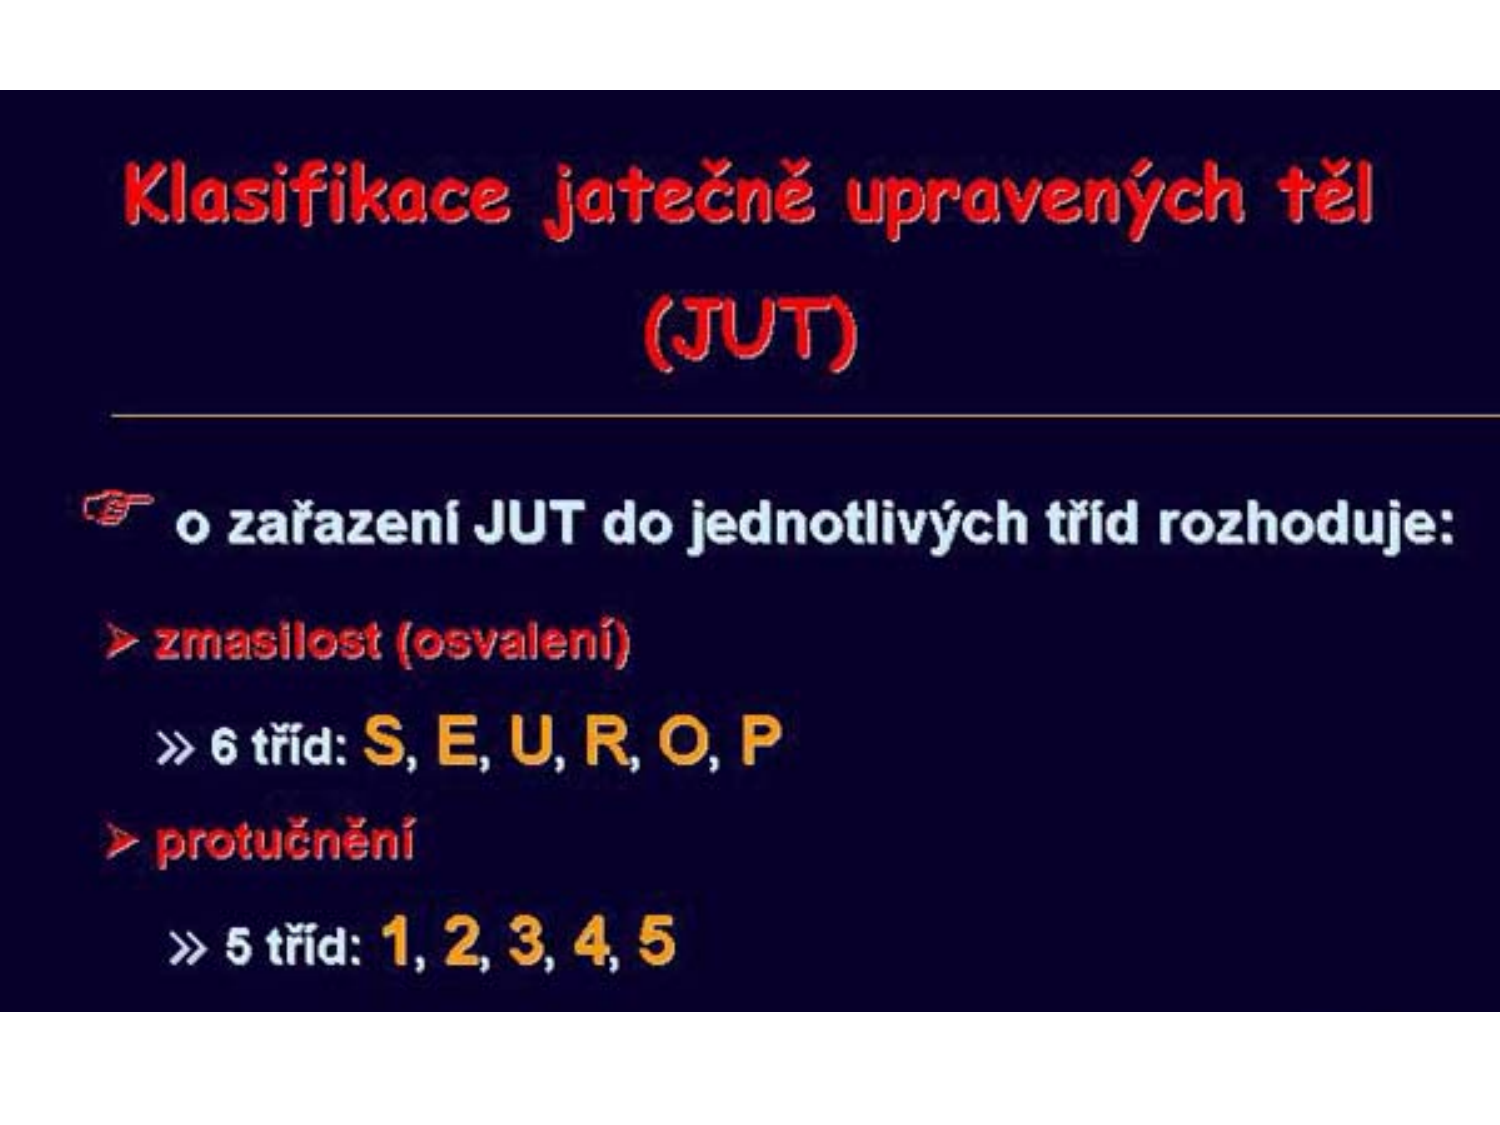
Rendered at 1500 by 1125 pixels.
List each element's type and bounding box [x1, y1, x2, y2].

picture [0, 90, 1500, 1012]
